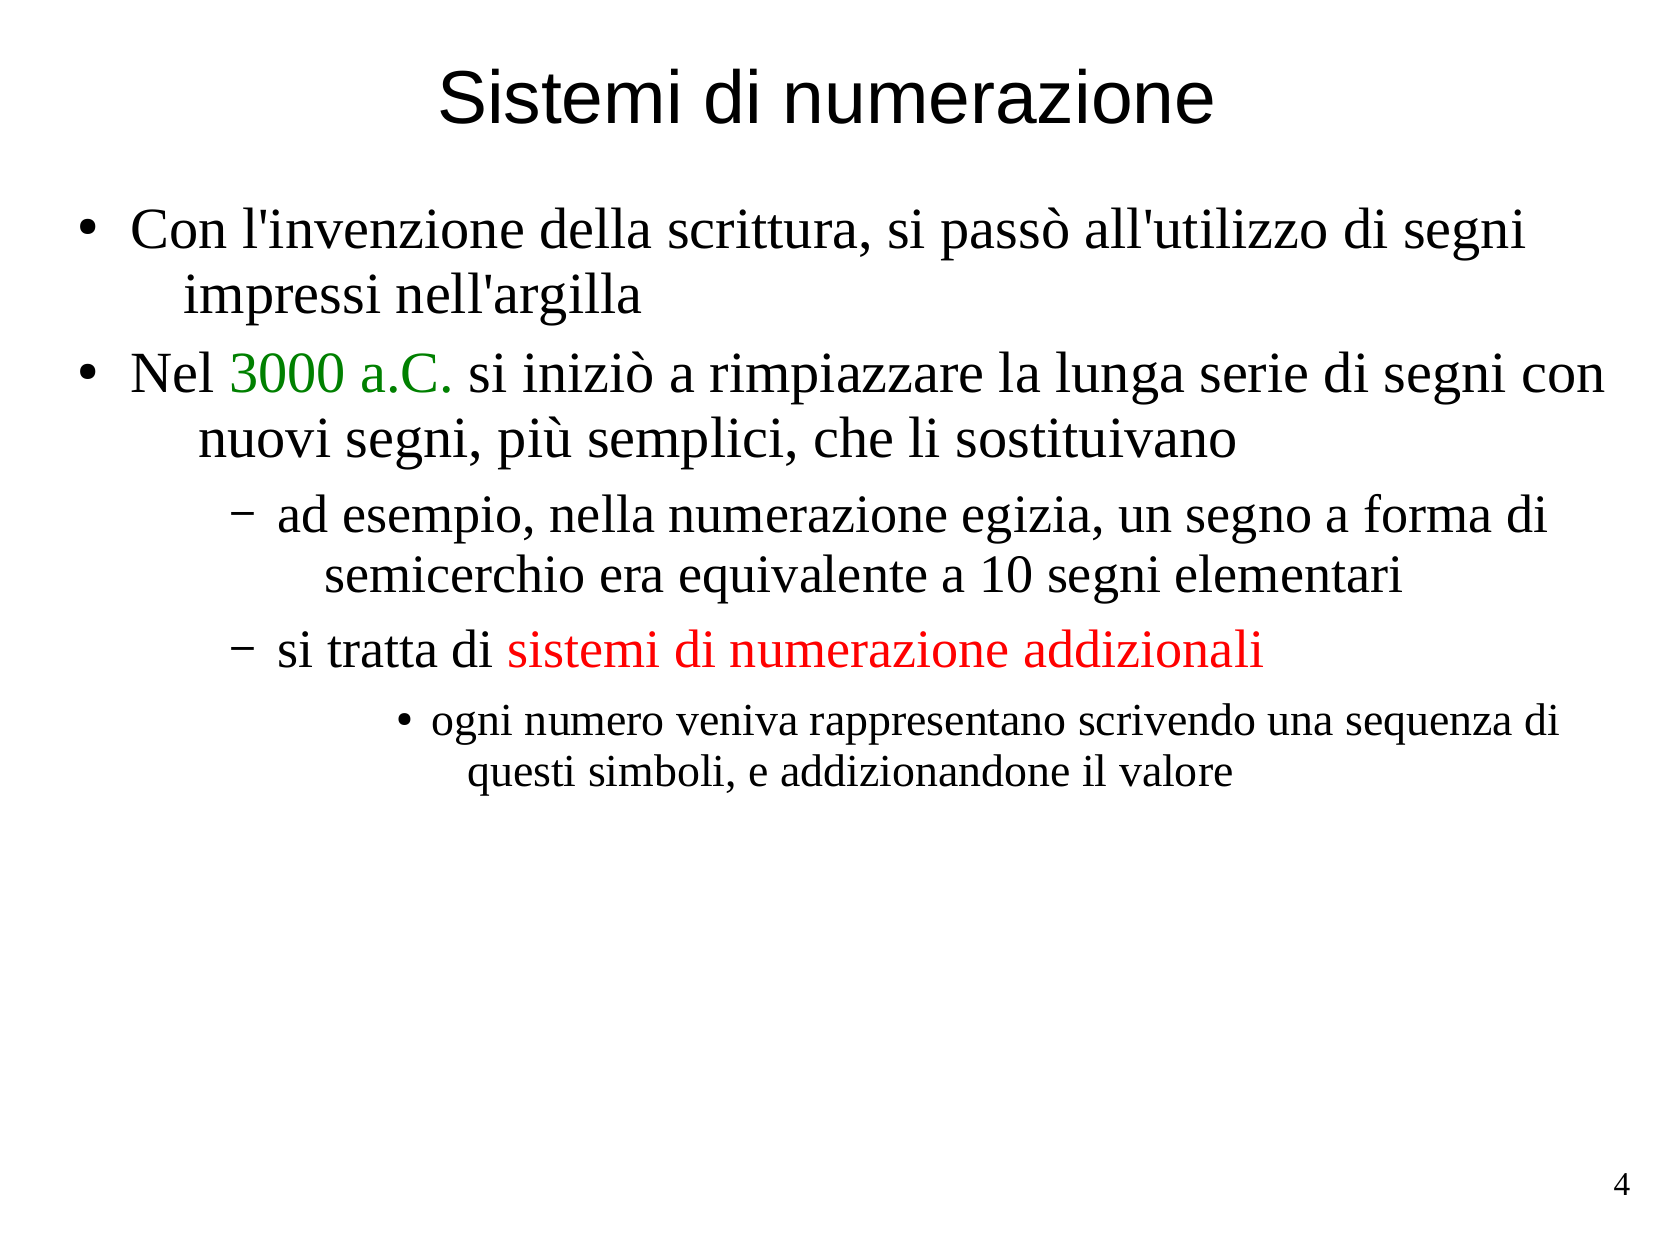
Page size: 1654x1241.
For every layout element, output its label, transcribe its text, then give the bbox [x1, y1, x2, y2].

title Sistemi di numerazione [37, 30, 1617, 166]
list Con l'invenzione della scrittura, si passò all'utilizzo di segni impressi nell'argilla Nel 3000 a.C. si iniziò a rimpiazzare la lunga serie di segni con nuovi segni, più semplici, che li sostituivano ad esempio, nella numerazione egizia, un segno a forma di semicerchio era equivalente a 10 segni elementari si tratta di sistemi di numerazione addizionali ogni numero veniva rappresentano scrivendo una sequenza di questi simboli, e addizionandone il valore [42, 196, 1612, 1187]
